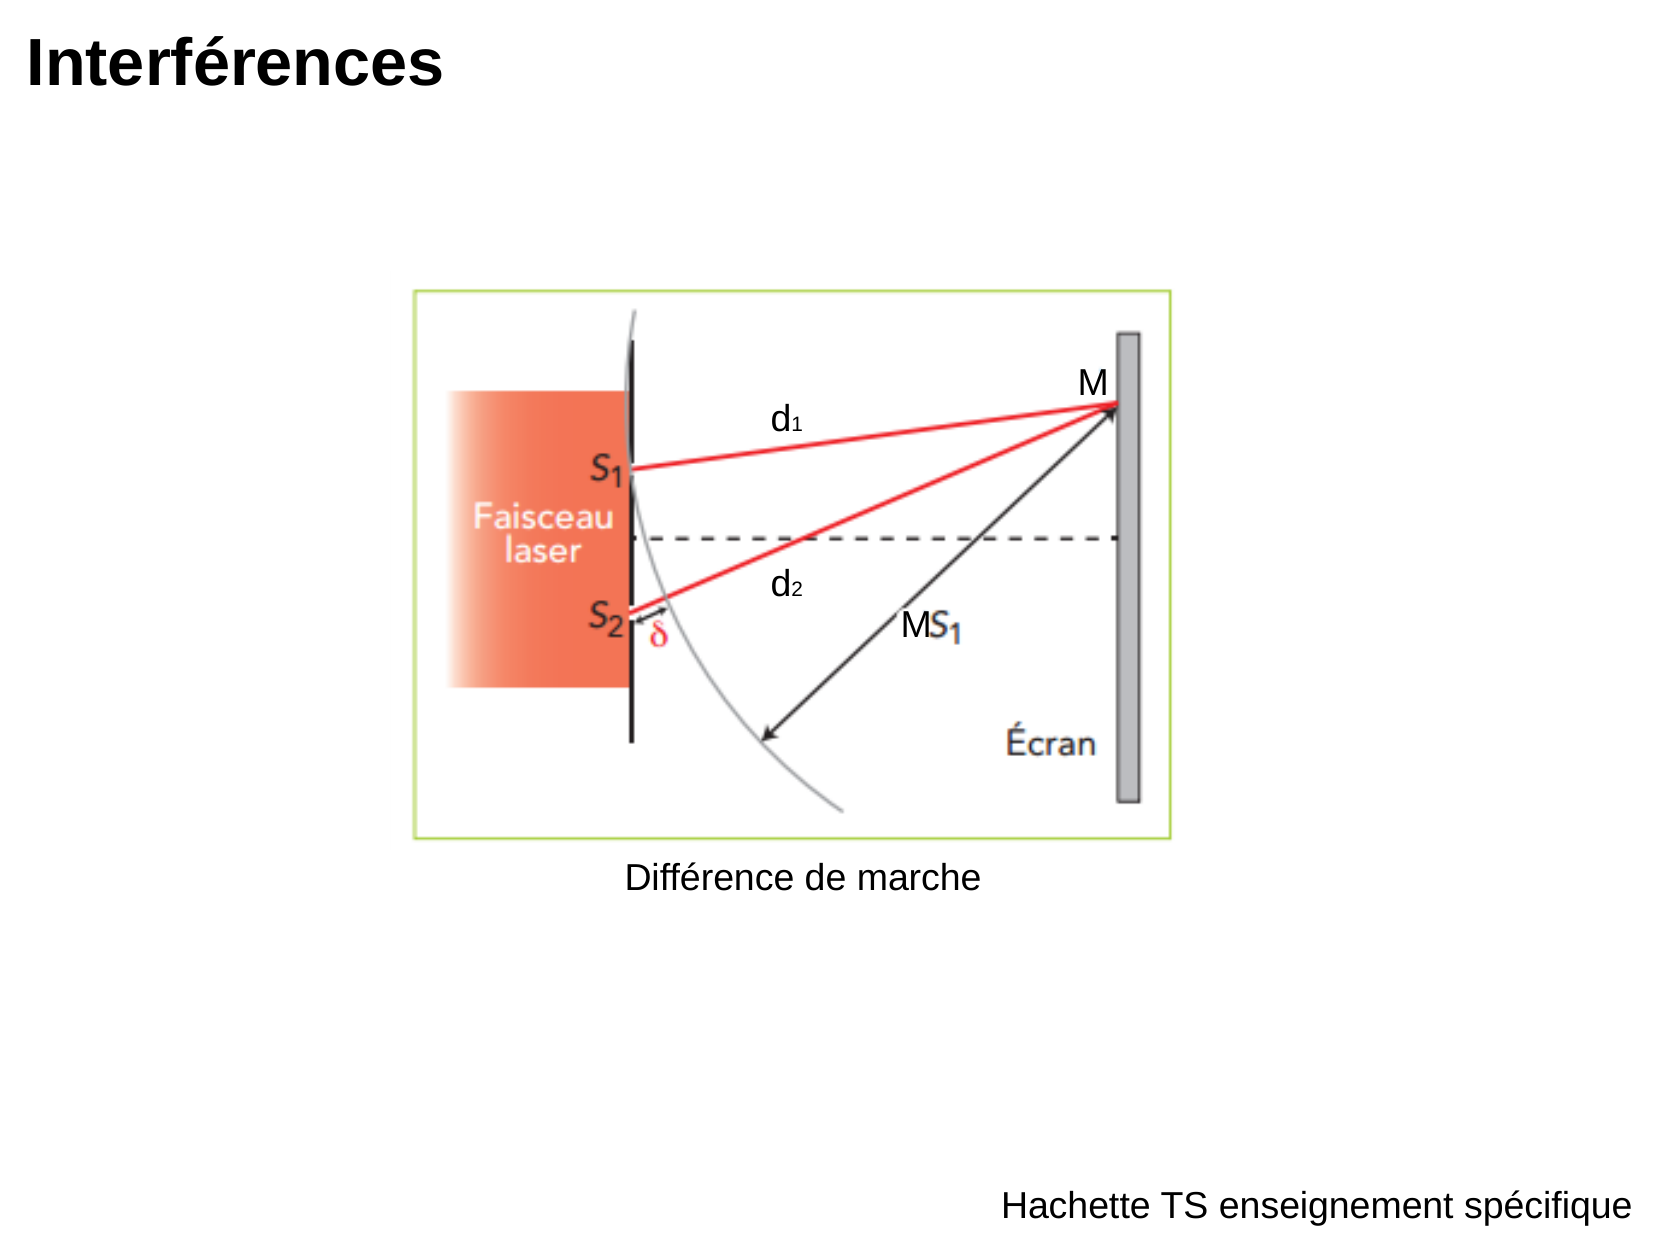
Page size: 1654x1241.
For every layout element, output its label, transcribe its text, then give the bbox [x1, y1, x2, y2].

text_box d2 [755, 555, 827, 613]
text_box d1 [755, 389, 827, 447]
text_box Hachette TS enseignement spécifique [986, 1176, 1654, 1241]
picture [389, 271, 1189, 849]
text_box M [885, 596, 922, 654]
text_box Différence de marche [389, 849, 1217, 907]
text_box Interférences [11, 17, 1158, 108]
text_box M [1062, 354, 1111, 412]
